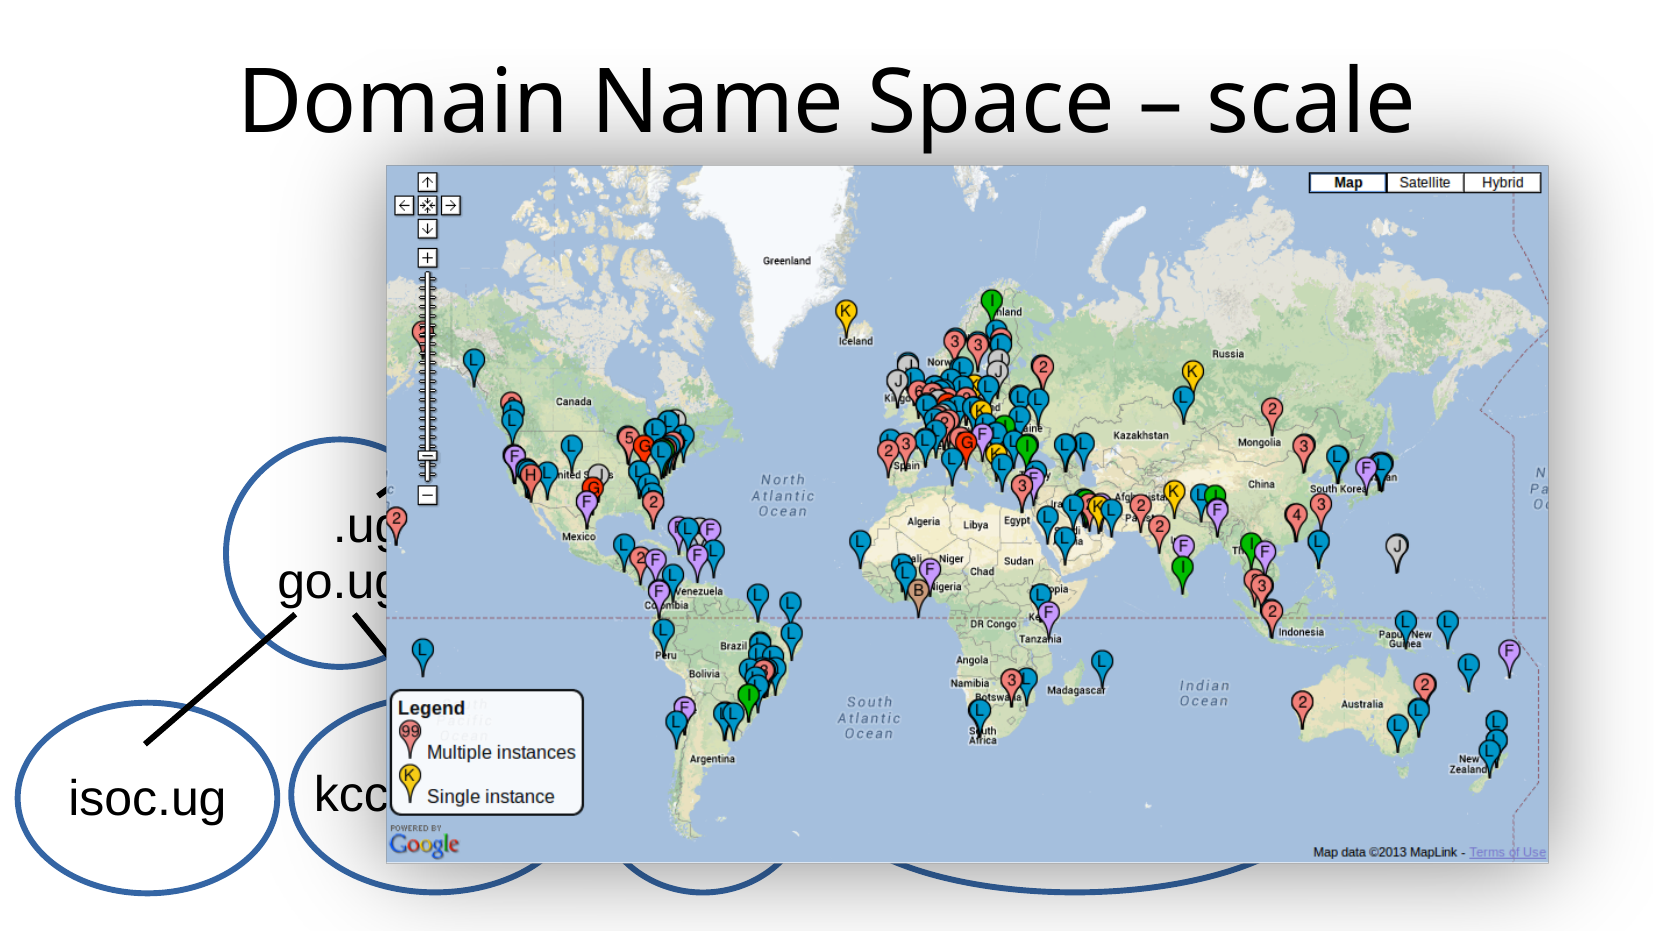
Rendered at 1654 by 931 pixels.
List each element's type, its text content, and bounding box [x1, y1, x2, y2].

text_box isoc.ug [17, 702, 270, 894]
text_box .ug go.ug [226, 463, 270, 638]
title Domain Name Space – scale [82, 37, 1571, 221]
picture [270, 49, 1654, 931]
